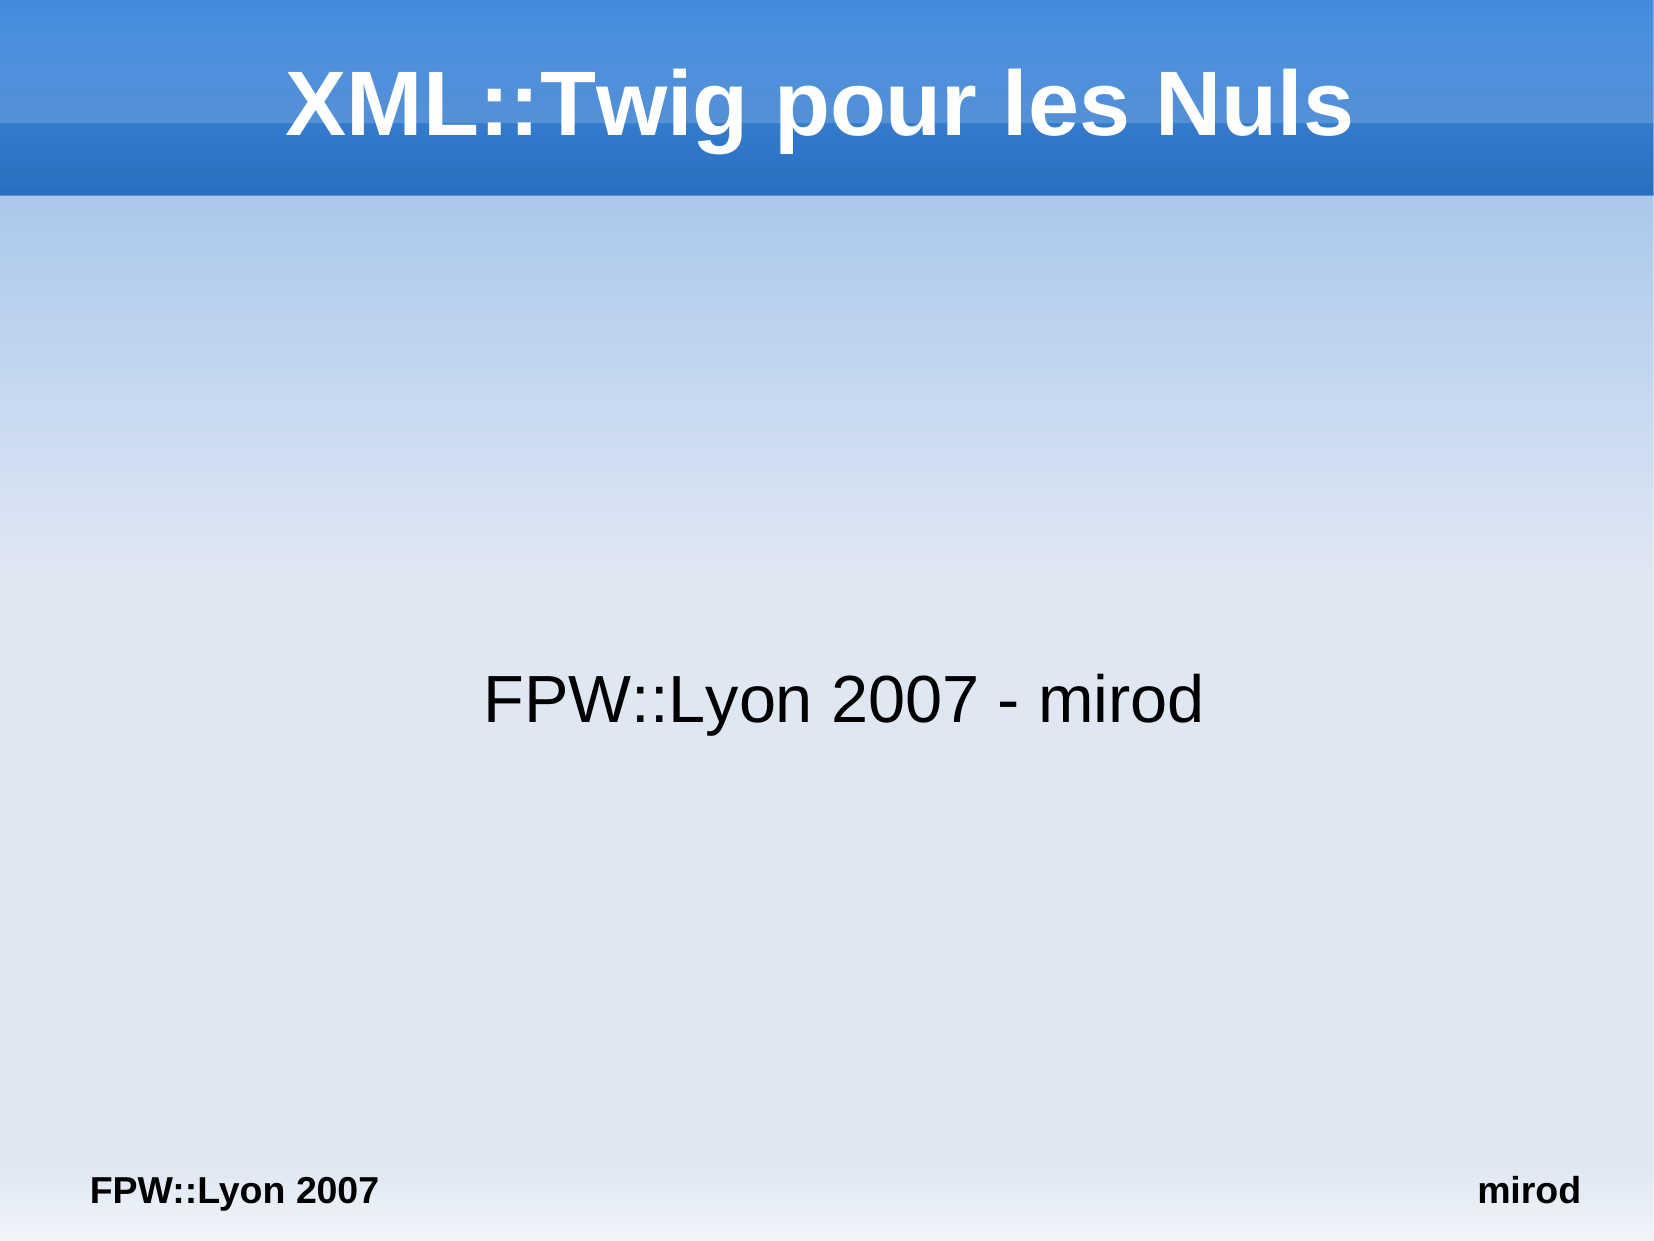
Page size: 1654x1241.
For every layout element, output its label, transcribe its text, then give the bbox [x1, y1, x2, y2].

picture [0, 0, 1654, 1241]
title XML::Twig pour les Nuls [76, 0, 1565, 208]
text_box mirod [1462, 1162, 1597, 1220]
subtitle FPW::Lyon 2007 - mirod [82, 290, 1571, 1109]
text_box FPW::Lyon 2007 [75, 1162, 413, 1220]
